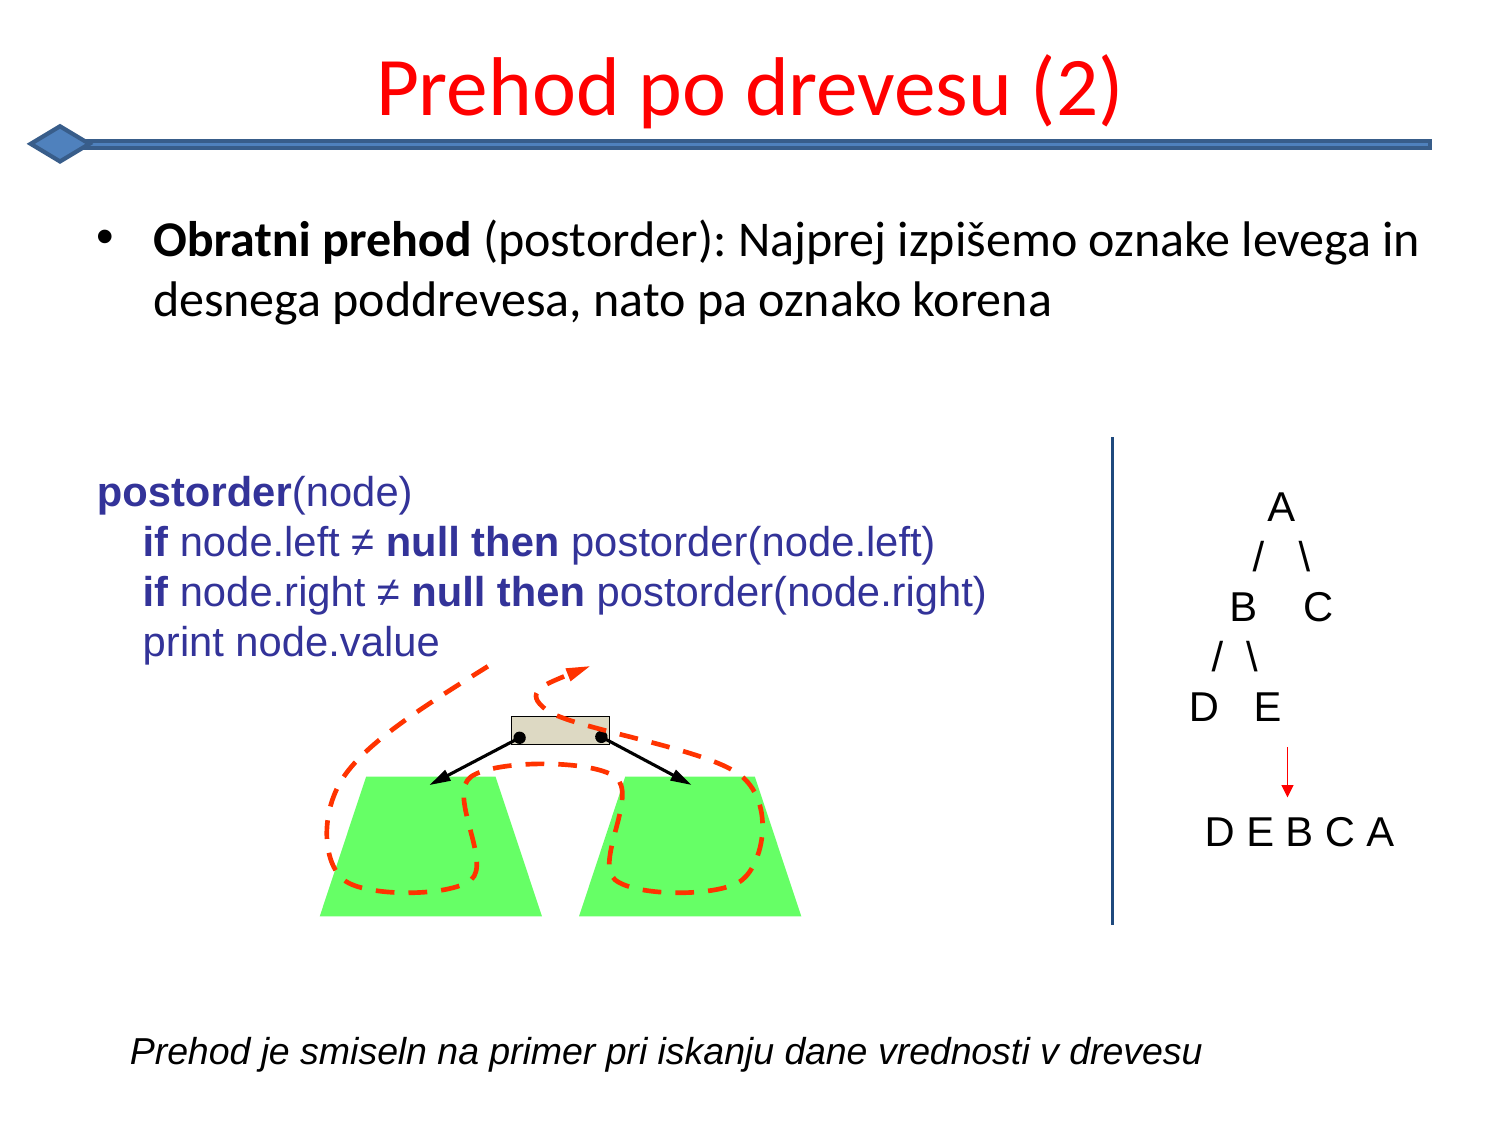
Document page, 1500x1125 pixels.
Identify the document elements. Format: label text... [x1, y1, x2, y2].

text_box Prehod je smiseln na primer pri iskanju dane vrednosti v drevesu [115, 1019, 1218, 1080]
text_box [319, 776, 543, 917]
text_box postorder(node) if node.left ≠ null then postorder(node.left) if node.right ≠ null then postorder(node.right) print node.value [82, 456, 1056, 673]
title Prehod po drevesu (2) [75, 23, 1426, 141]
text_box A / \ B C / \ D E [1162, 472, 1401, 738]
list Obratni prehod (postorder): Najprej izpišemo oznake levega in desnega poddrevesa, nato pa oznako korena [81, 199, 1442, 376]
text_box [579, 776, 802, 917]
text_box D E B C A [1174, 797, 1413, 863]
text_box [511, 716, 610, 745]
